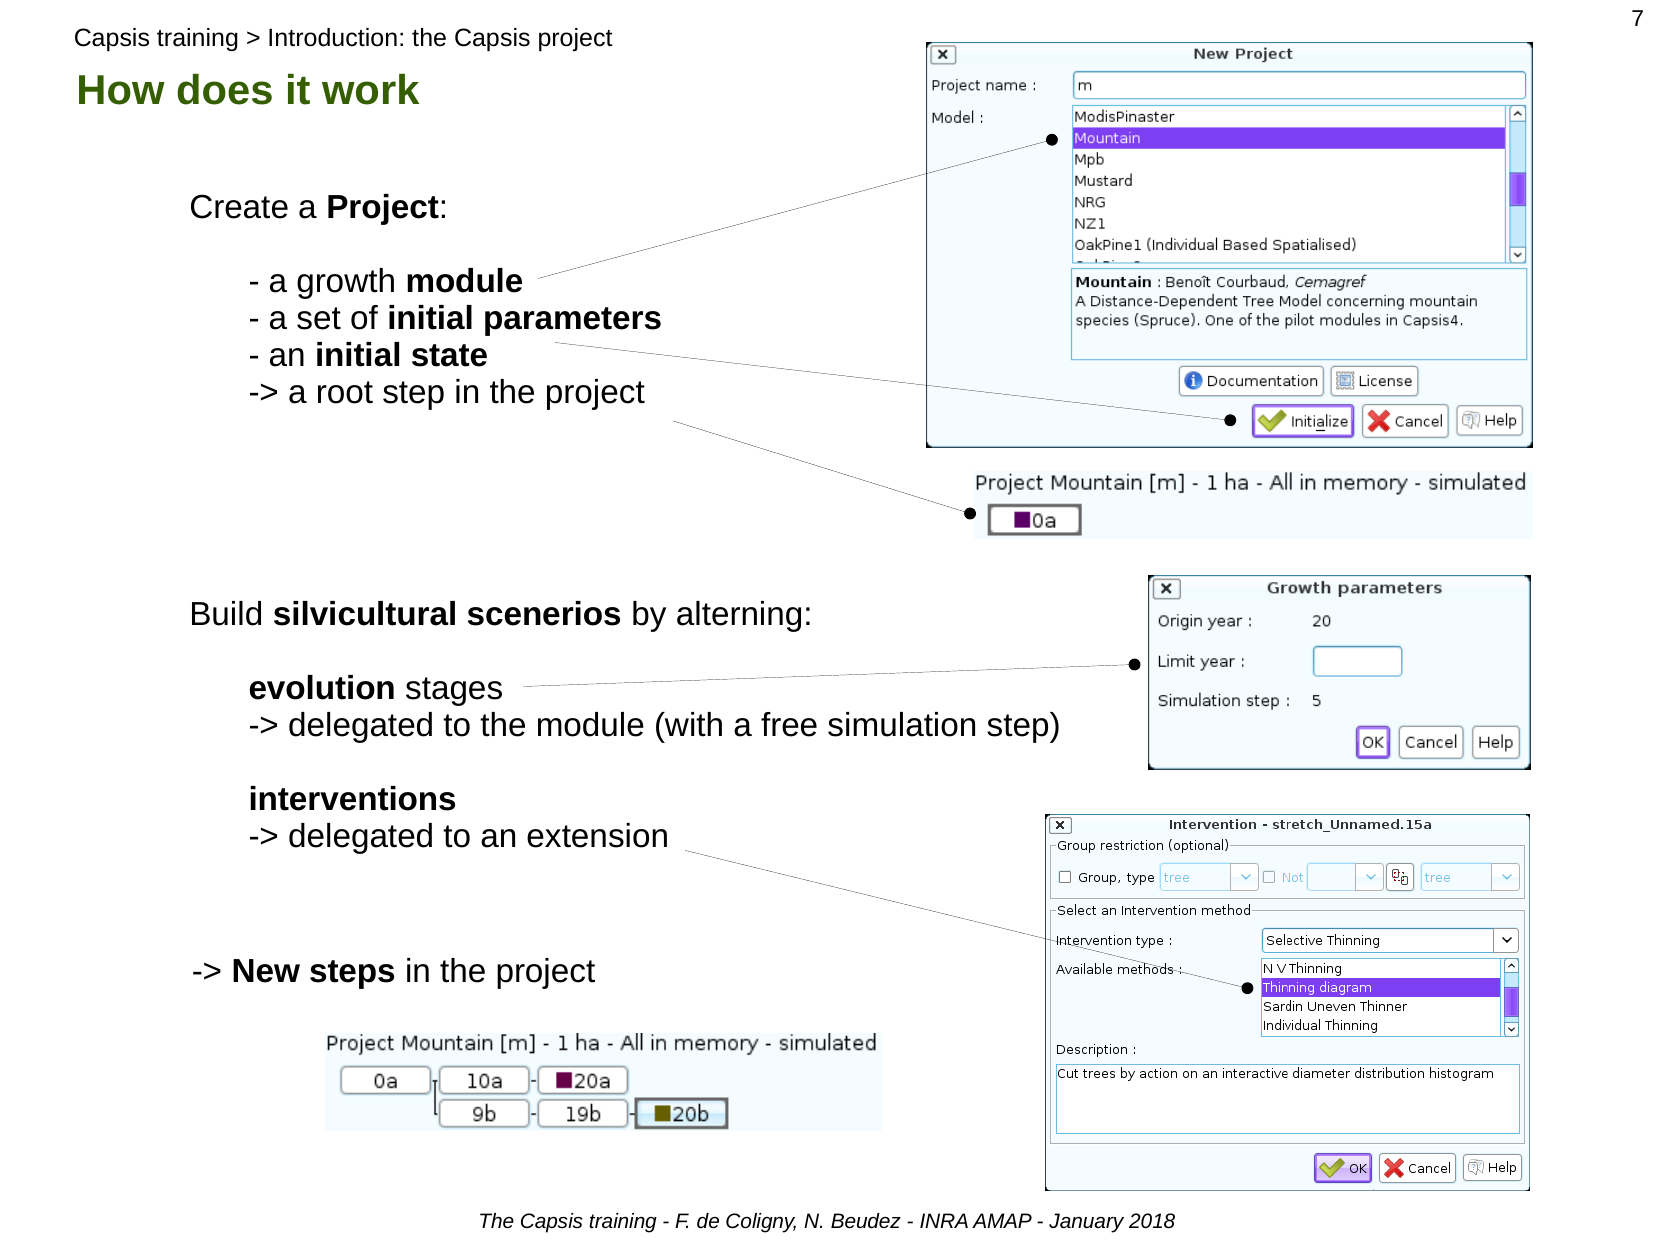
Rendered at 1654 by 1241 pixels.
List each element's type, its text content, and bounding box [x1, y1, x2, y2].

picture [1045, 814, 1530, 1191]
picture [926, 42, 1533, 180]
picture [325, 1033, 882, 1131]
text_box The Capsis training - F. de Coligny, N. Beudez - INRA AMAP - January 2018 [0, 1201, 1654, 1241]
picture [974, 471, 1533, 539]
text_box Create a Project: - a growth module - a set of initial parameters - an initial state -> a root step in the project Build silvicultural scenerios by alterning: evolution stages -> delegated to the module (with a free simulation step) interventions -> delegated to an extension [174, 180, 1622, 908]
text_box How does it work [61, 59, 1155, 122]
text_box -> New steps in the project [177, 944, 615, 997]
text_box Capsis training > Introduction: the Capsis project [59, 16, 1004, 60]
